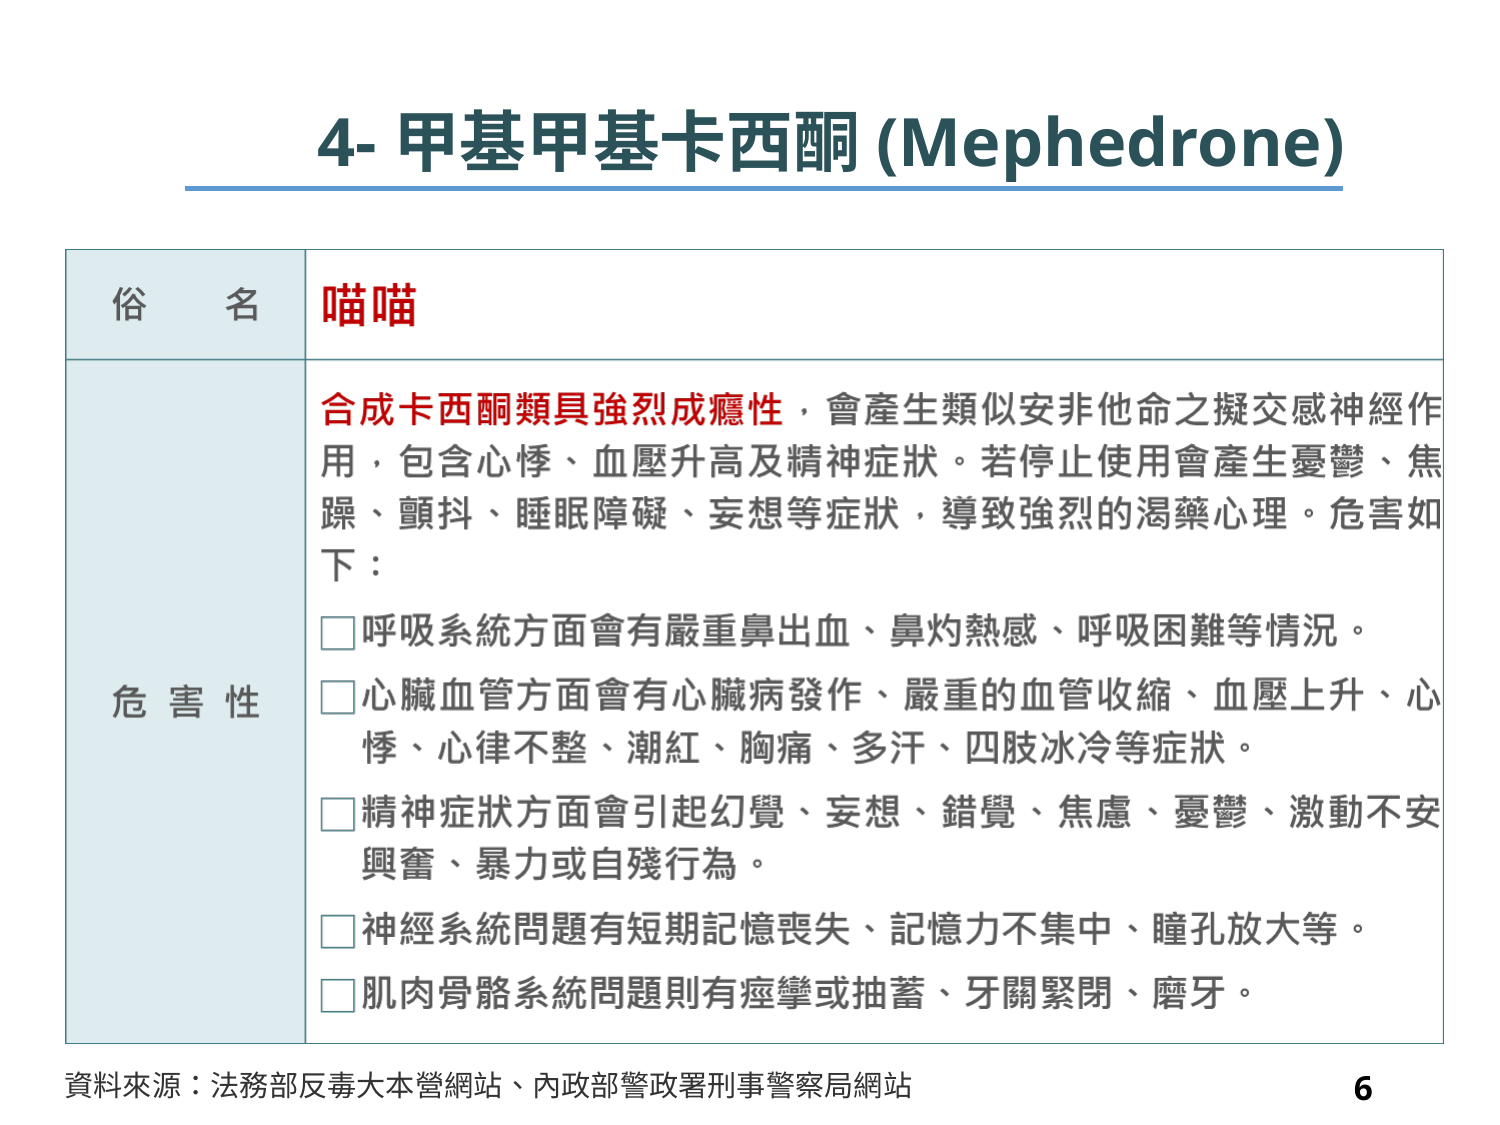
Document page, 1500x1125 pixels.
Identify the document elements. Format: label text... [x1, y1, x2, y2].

text_box 6 [1338, 1059, 1500, 1120]
text_box 資料來源：法務部反毒大本營網站、內政部警政署刑事警察局網站 [49, 1059, 1147, 1109]
picture [65, 249, 1444, 1044]
text_box 4-甲基甲基卡西酮(Mephedrone) [302, 92, 1361, 187]
